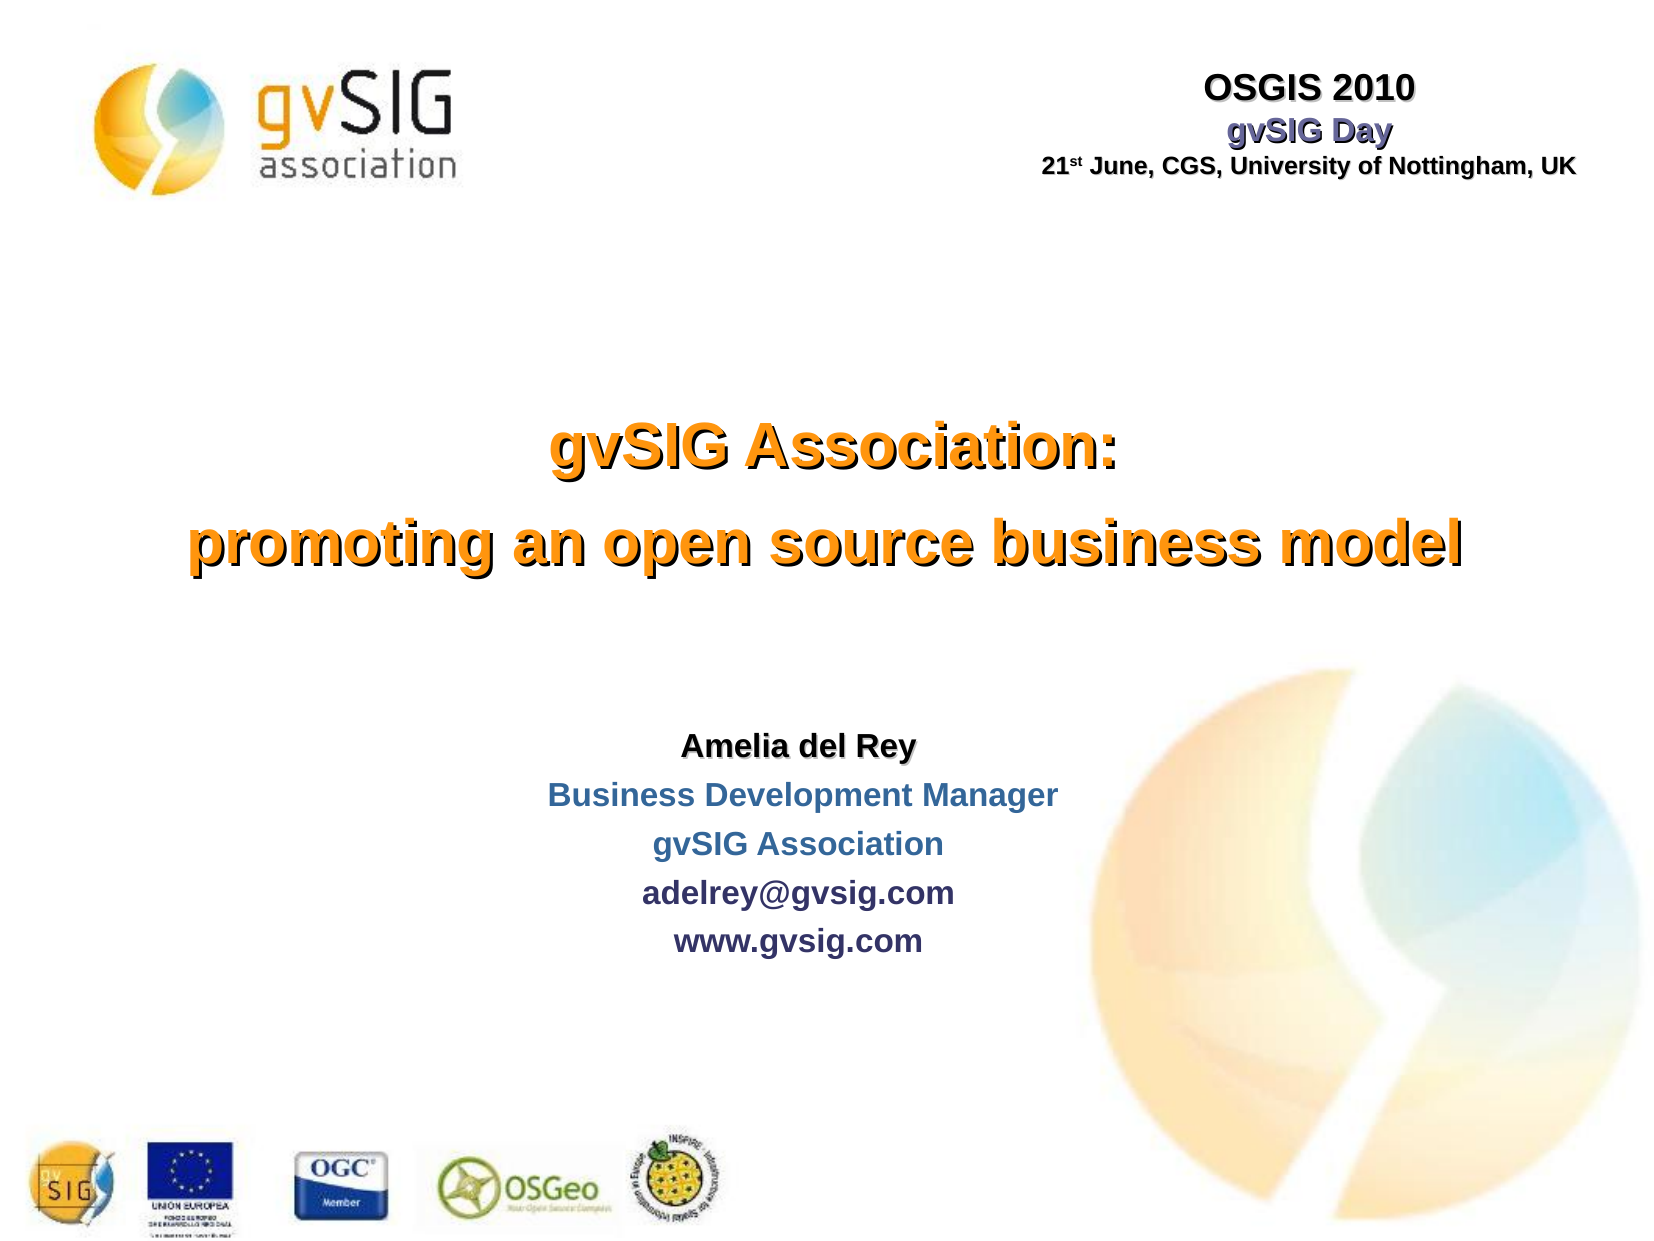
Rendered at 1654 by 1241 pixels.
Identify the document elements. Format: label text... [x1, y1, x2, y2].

text_box Amelia del Rey Business Development Manager gvSIG Association adelrey@gvsig.com www.gvsig.com [445, 782, 1152, 1017]
text_box gvSIG Association: promoting an open source business model [162, 277, 1506, 782]
picture [1, 0, 1654, 1241]
